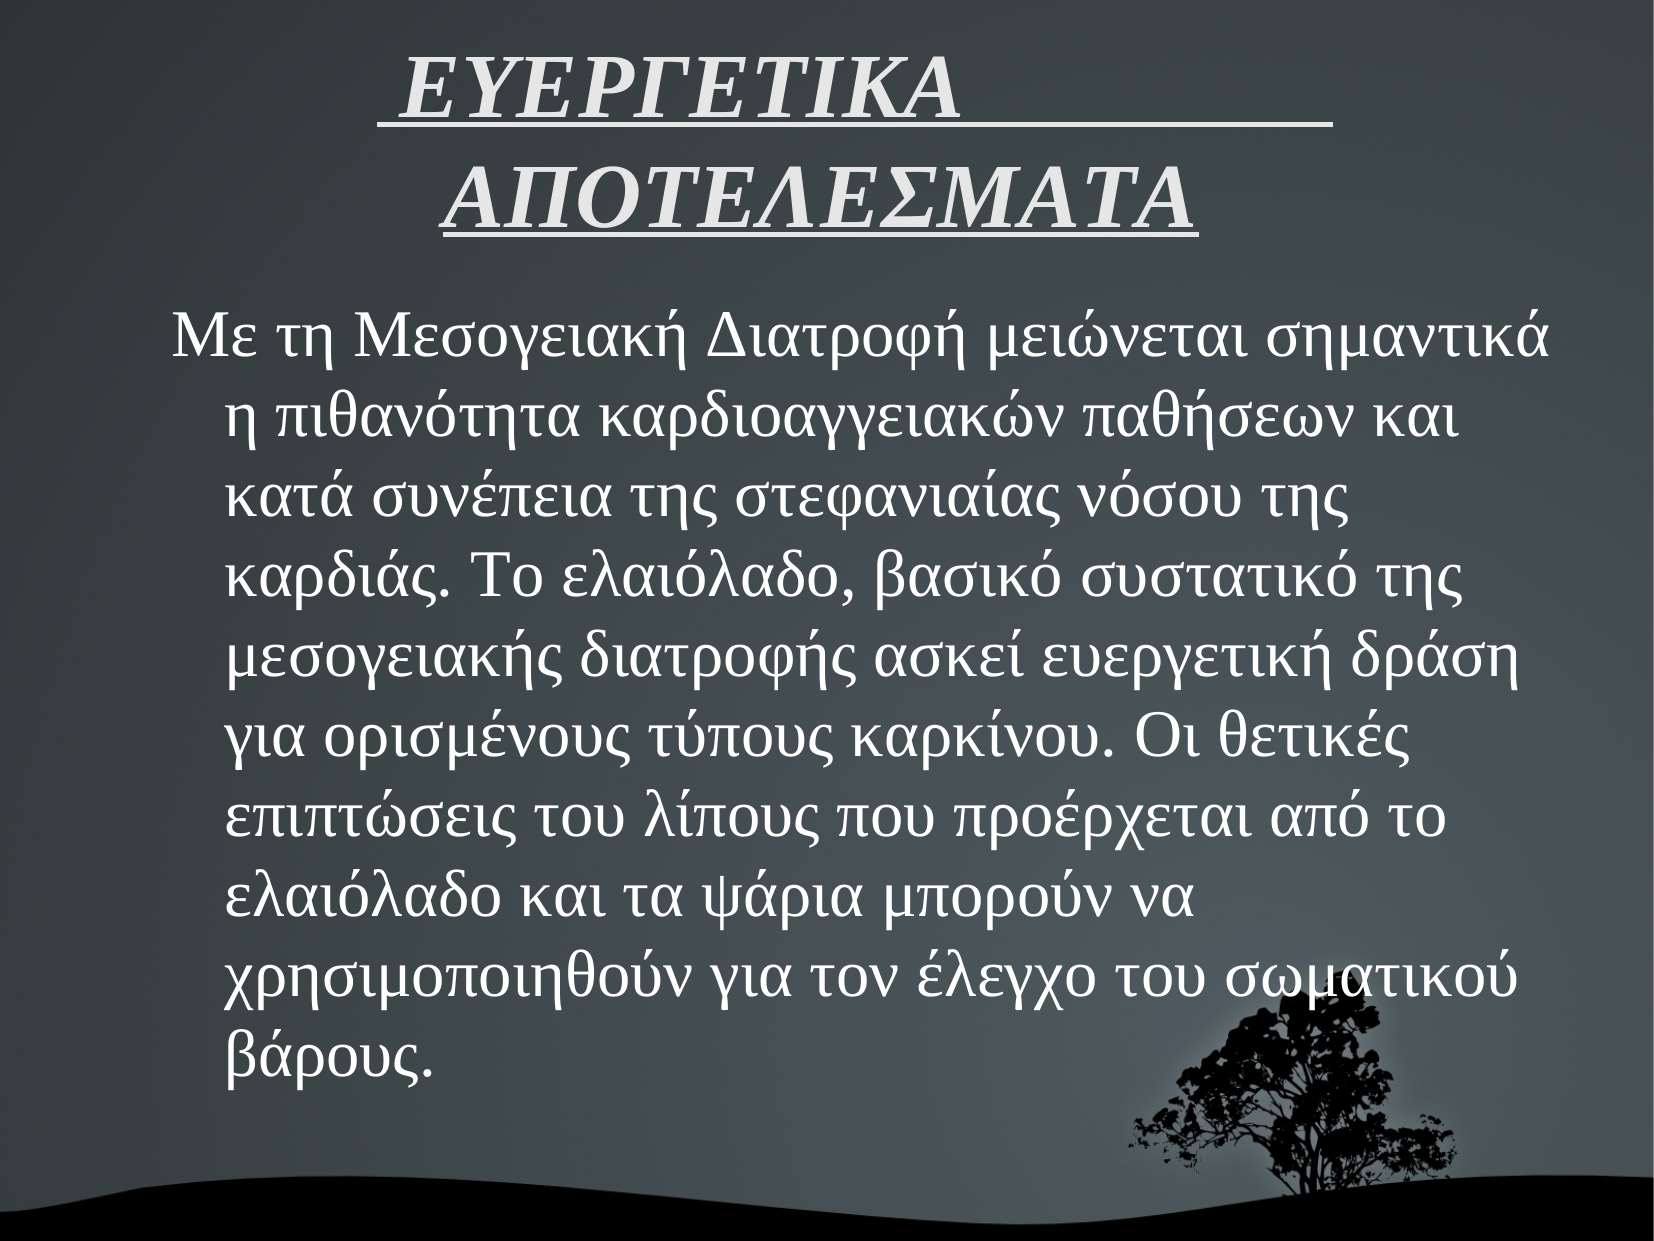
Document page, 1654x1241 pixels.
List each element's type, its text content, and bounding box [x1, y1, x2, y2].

list Με τη Μεσογειακή Διατροφή μειώνεται σημαντικά η πιθανότητα καρδιοαγγειακών παθήσεων και κατά συνέπεια της στεφανιαίας νόσου της καρδιάς. Το ελαιόλαδο, βασικό συστατικό της μεσογειακής διατροφής ασκεί ευεργετική δράση για ορισμένους τύπους καρκίνου. Οι θετικές επιπτώσεις του λίπους που προέρχεται από το ελαιόλαδο και τα ψάρια μπορούν να χρησιμοποιηθούν για τον έλεγχο του σωματικού βάρους. [82, 290, 1571, 1094]
picture [0, 0, 1654, 1241]
title ΕΥΕΡΓΕΤΙΚΑ ΑΠΟΤΕΛΕΣΜΑΤΑ [76, 25, 1565, 240]
